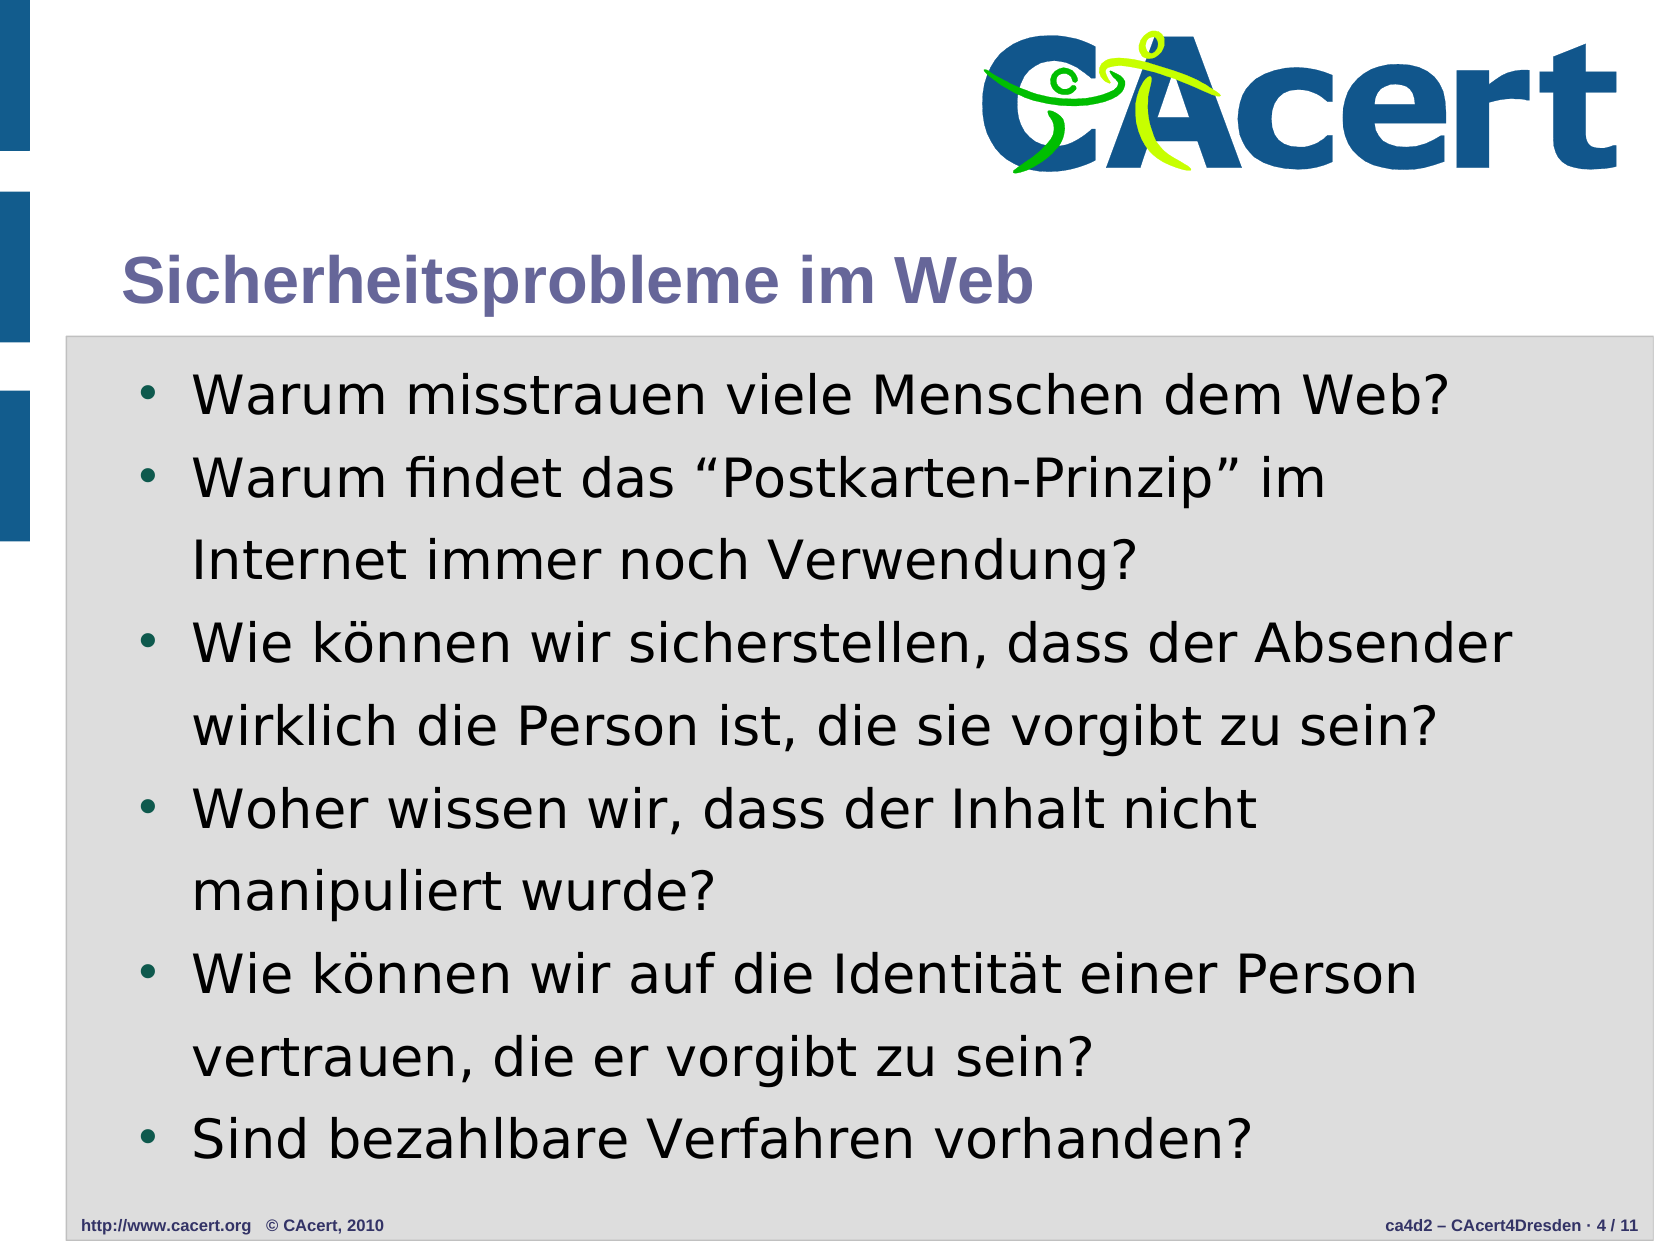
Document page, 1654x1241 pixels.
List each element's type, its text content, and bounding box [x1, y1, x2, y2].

list Warum misstrauen viele Menschen dem Web? Warum findet das “Postkarten-Prinzip” im Internet immer noch Verwendung? Wie können wir sicherstellen, dass der Absender wirklich die Person ist, die sie vorgibt zu sein? Woher wissen wir, dass der Inhalt nicht manipuliert wurde? Wie können wir auf die Identität einer Person vertrauen, die er vorgibt zu sein? Sind bezahlbare Verfahren vorhanden? [121, 344, 1534, 1182]
title Sicherheitsprobleme im Web [121, 169, 1534, 323]
